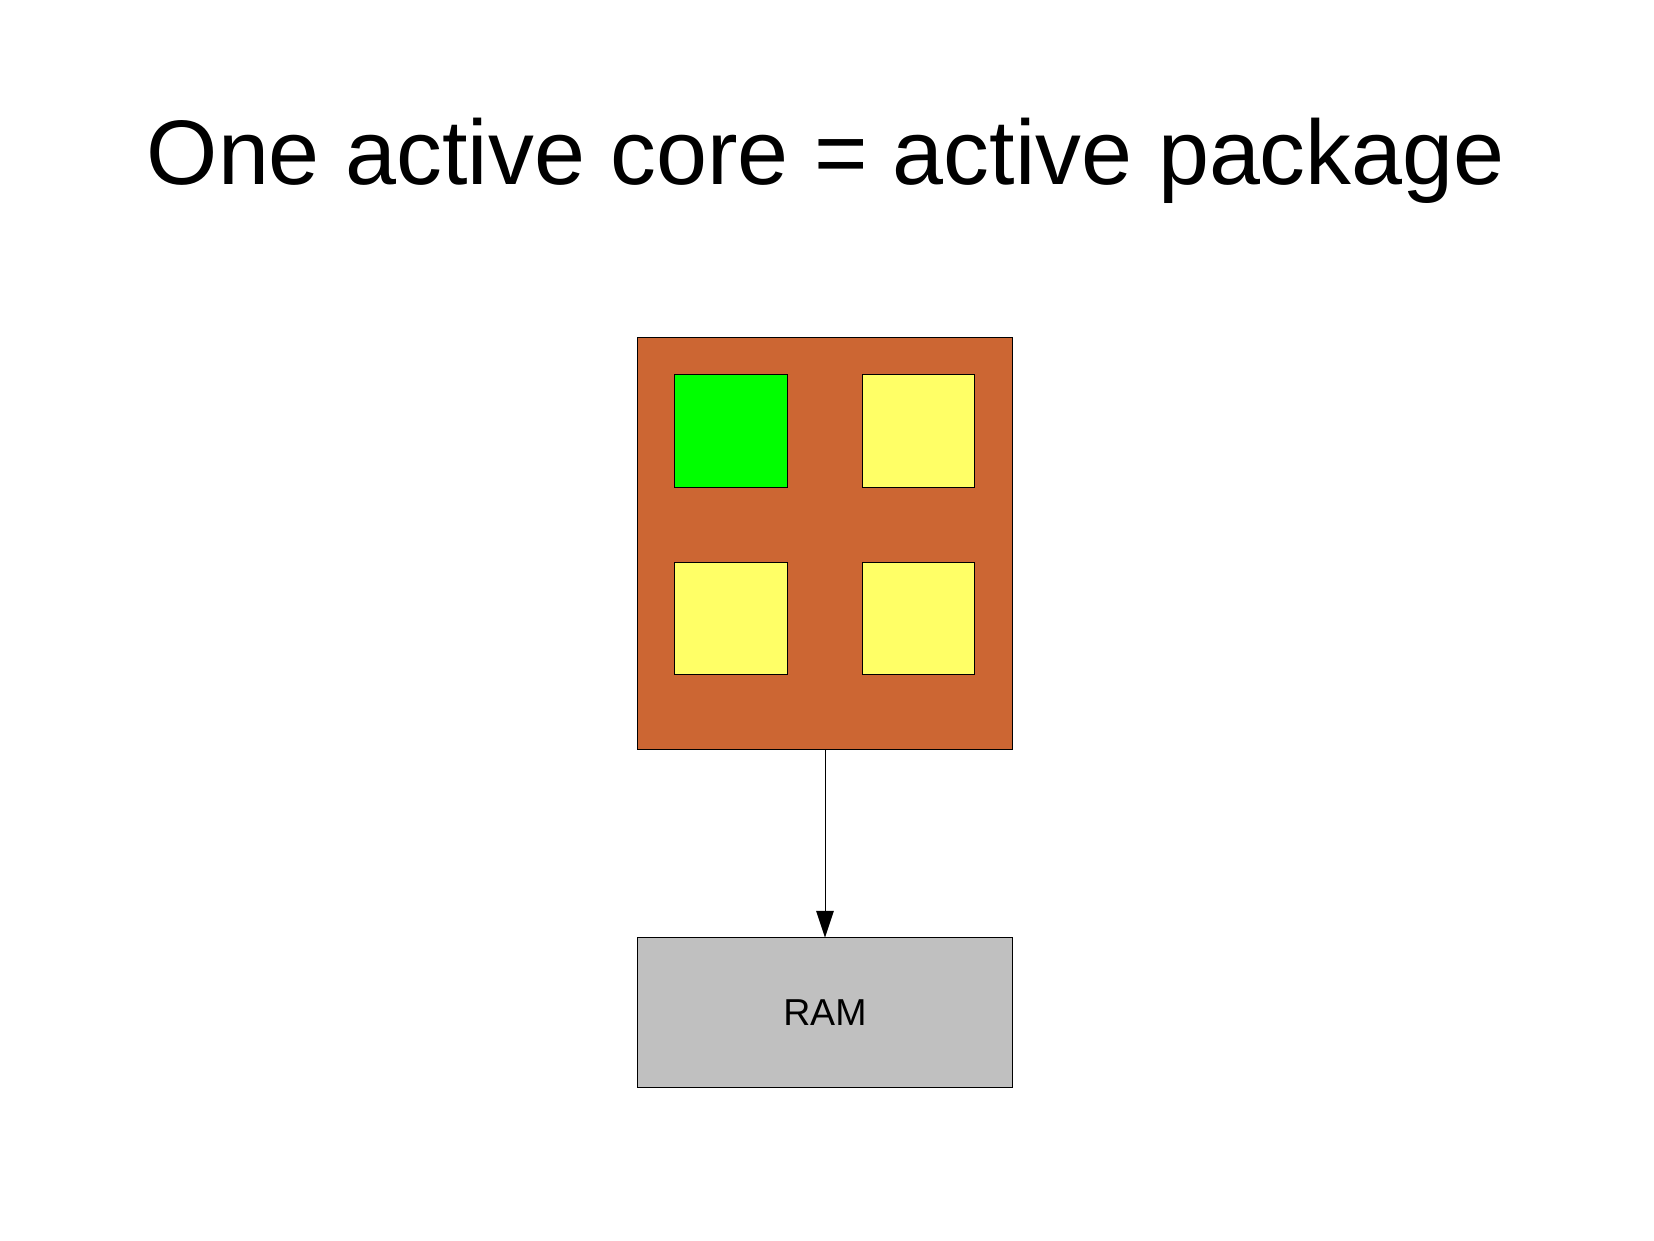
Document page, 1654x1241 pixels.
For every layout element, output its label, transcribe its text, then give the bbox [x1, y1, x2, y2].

text_box [637, 337, 1013, 750]
text_box RAM [637, 937, 1013, 1088]
title One active core = active package [82, 49, 1571, 257]
